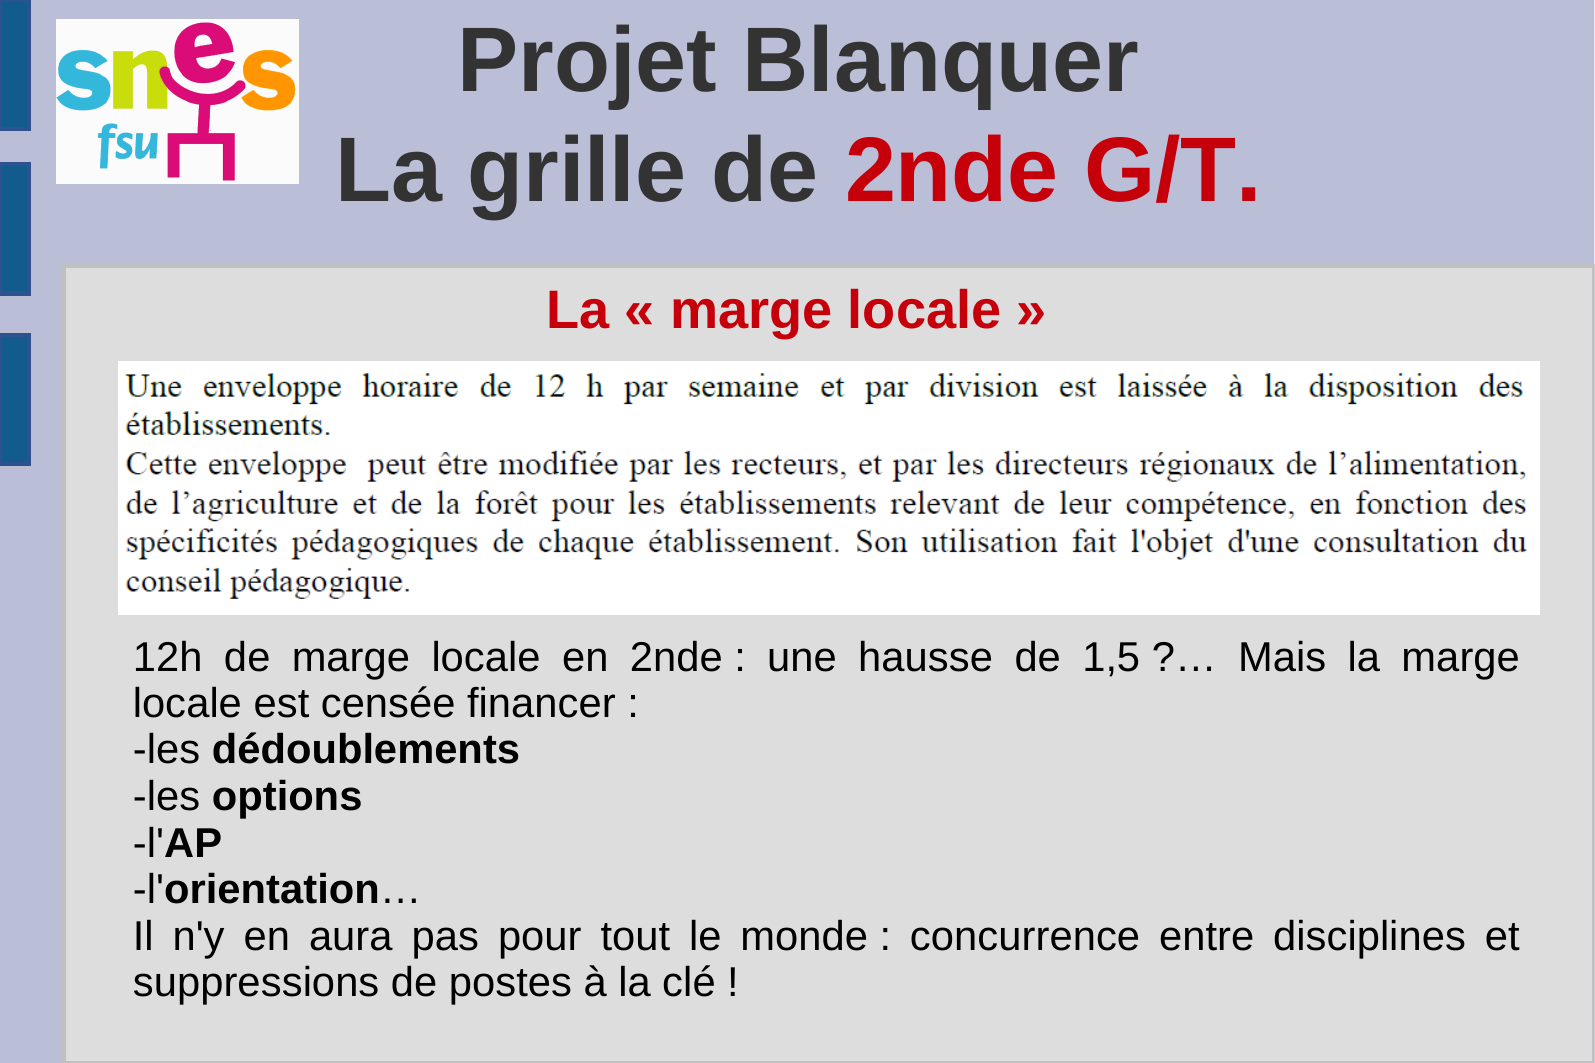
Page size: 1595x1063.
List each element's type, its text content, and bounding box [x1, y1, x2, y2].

text_box La « marge locale » [377, 271, 1217, 355]
title Projet Blanquer La grille de 2nde G/T. [118, 0, 1480, 206]
text_box 12h de marge locale en 2nde : une hausse de 1,5 ?… Mais la marge locale est censée financer : -les dédoublements -les options -l'AP -l'orientation… Il n'y en aura pas pour tout le monde : concurrence entre disciplines et suppressions de postes à la clé ! [118, 625, 1536, 1019]
picture [118, 361, 1540, 615]
picture [56, 19, 299, 184]
